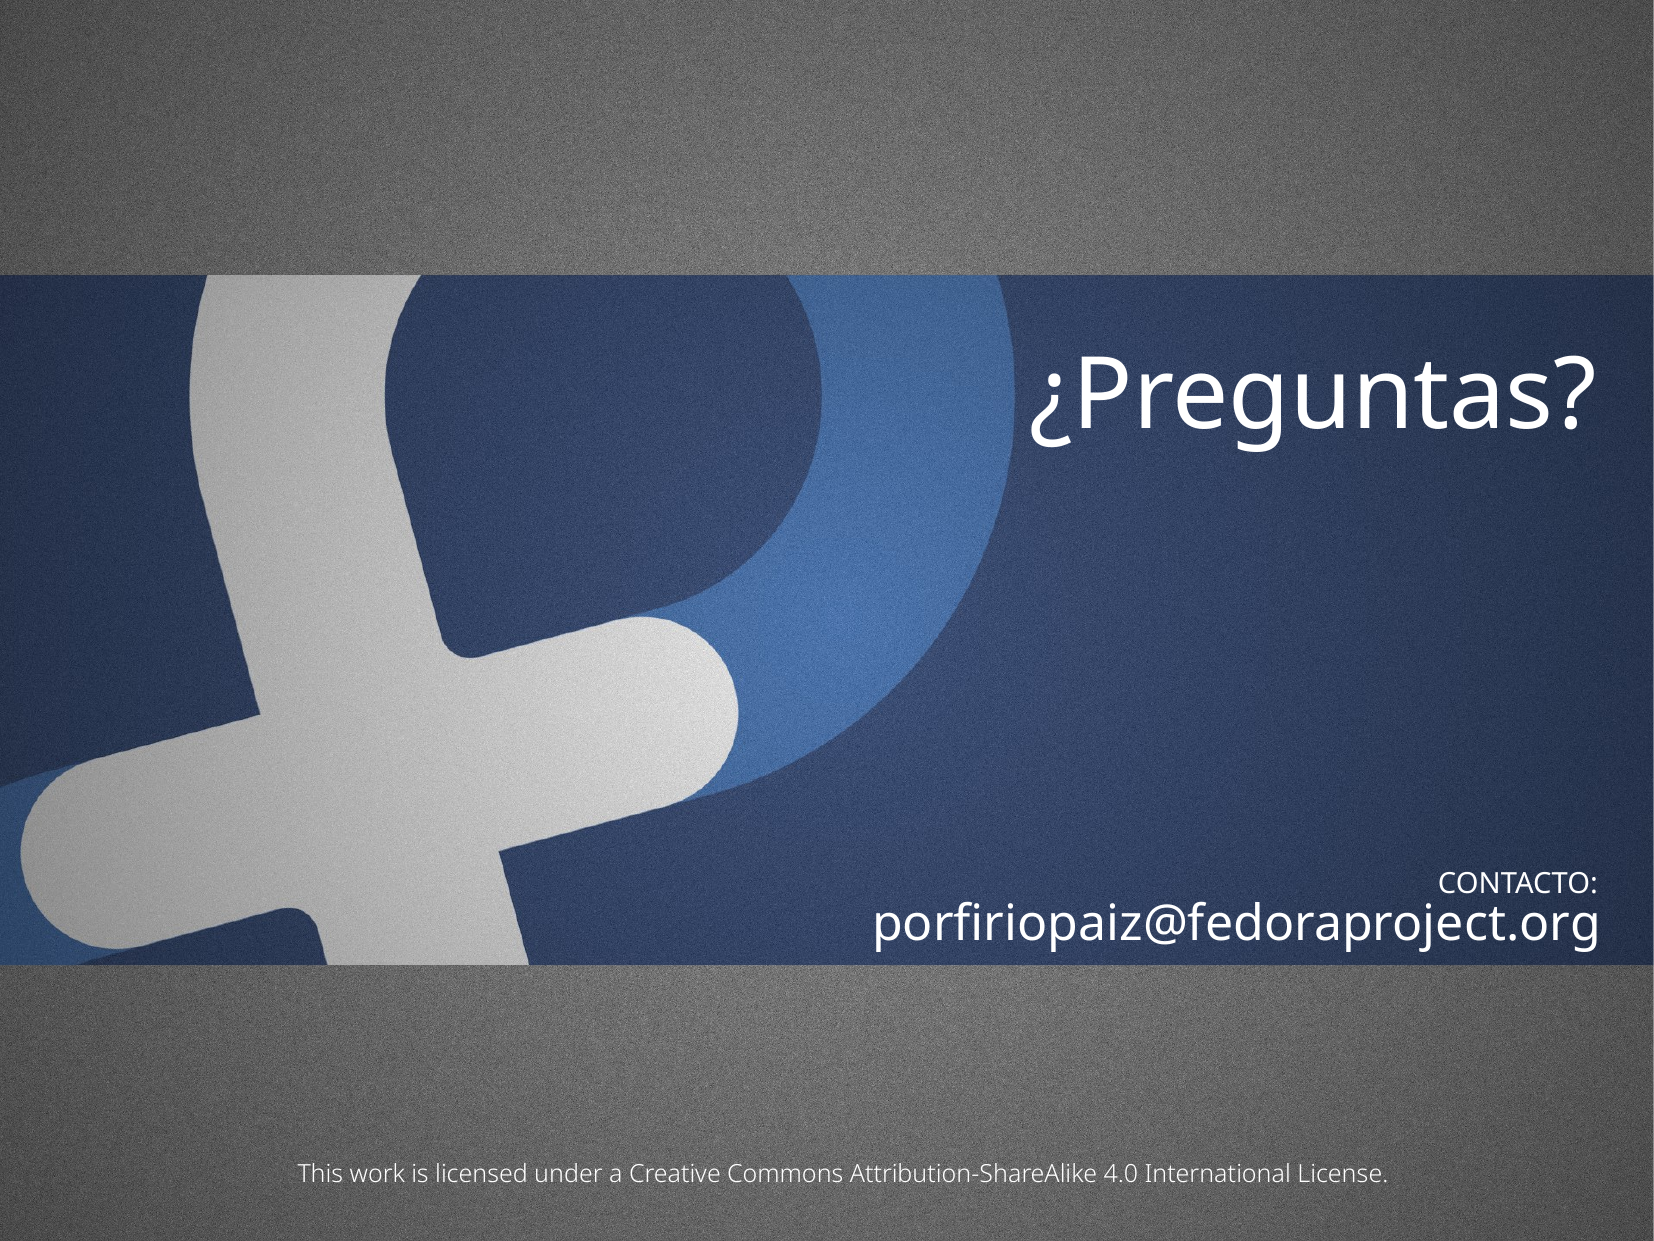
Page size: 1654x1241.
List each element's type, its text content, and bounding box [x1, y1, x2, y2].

title ¿Preguntas? [22, 333, 1598, 446]
text_box This work is licensed under a Creative Commons Attribution-ShareAlike 4.0 International License. [75, 1126, 1613, 1197]
text_box CONTACTO: [77, 854, 1613, 903]
text_box porfiriopaiz@fedoraproject.org [80, 879, 1616, 951]
picture [0, 0, 1654, 1241]
